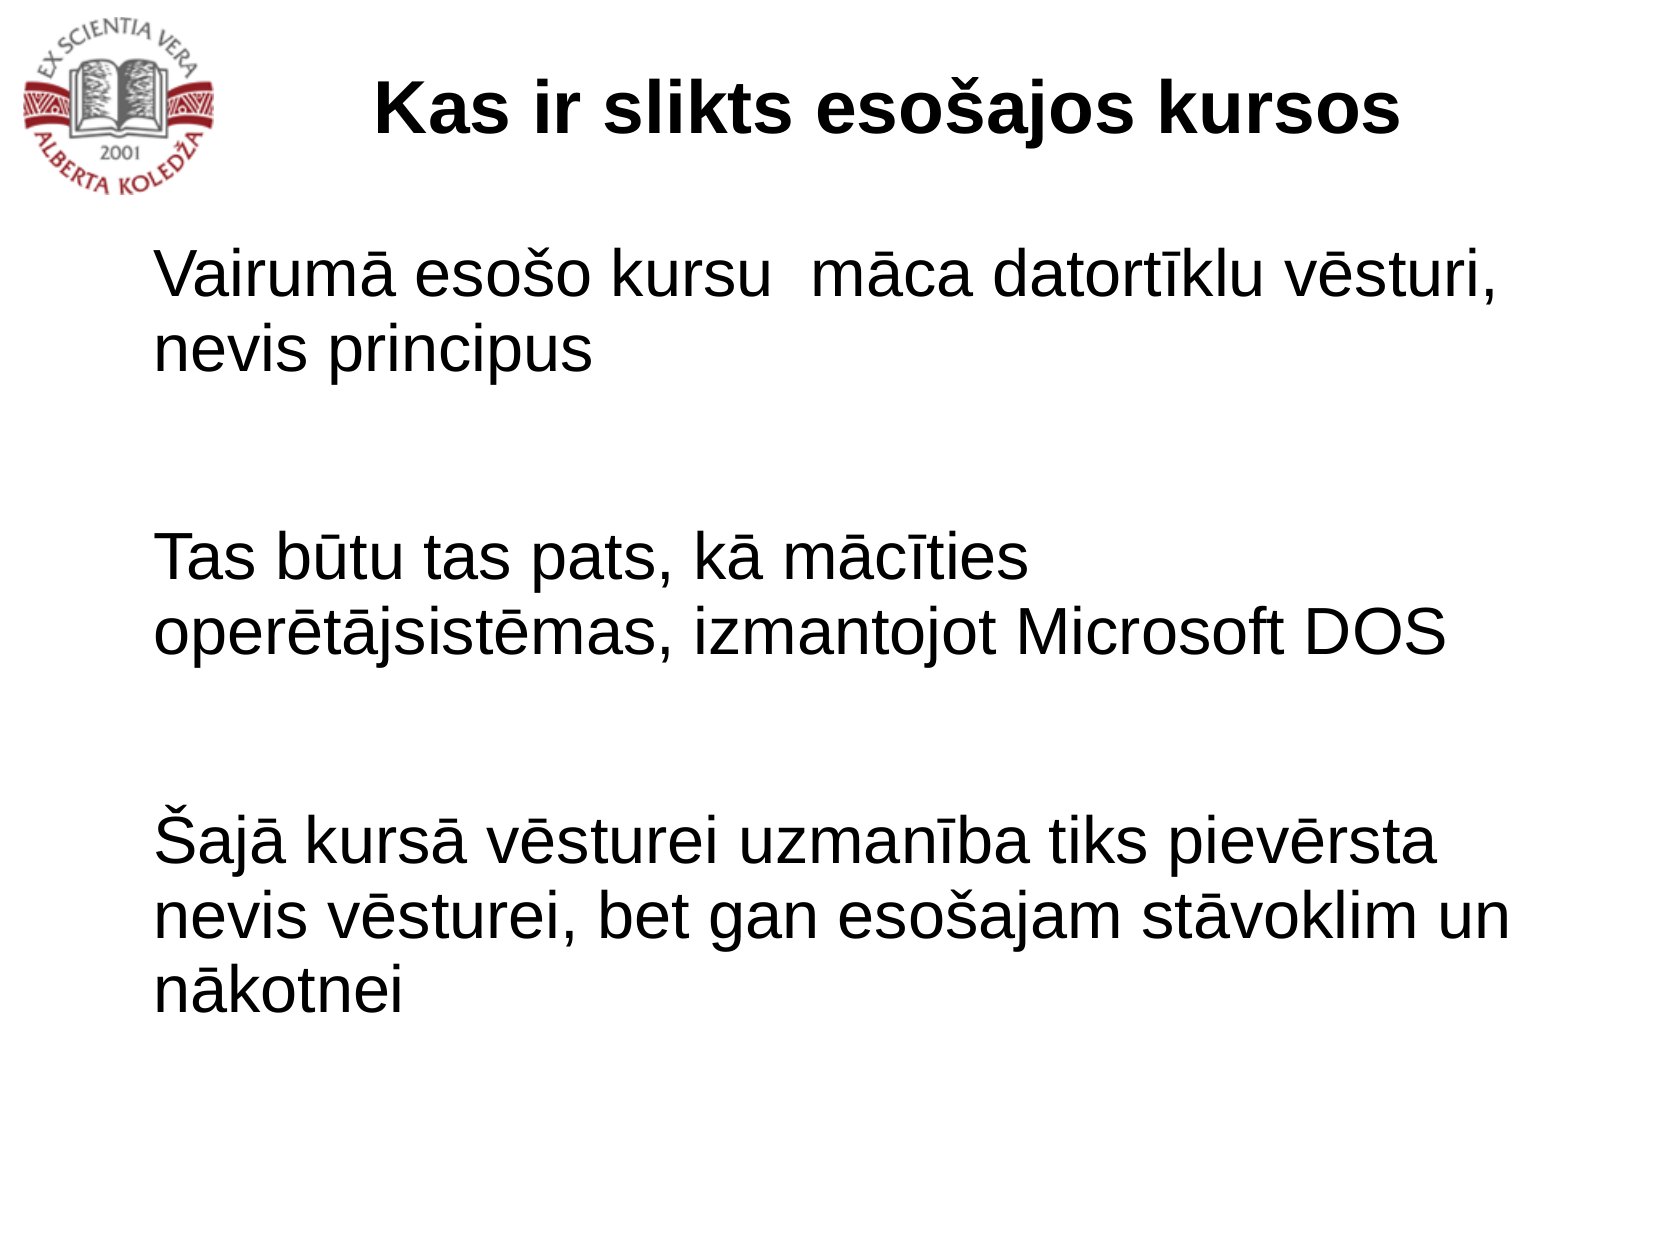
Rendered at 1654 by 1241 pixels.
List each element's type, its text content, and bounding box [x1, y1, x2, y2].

list Vairumā esošo kursu māca datortīklu vēsturi, nevis principus Tas būtu tas pats, kā mācīties operētājsistēmas, izmantojot Microsoft DOS Šajā kursā vēsturei uzmanība tiks pievērsta nevis vēsturei, bet gan esošajam stāvoklim un nākotnei [82, 236, 1569, 1107]
title Kas ir slikts esošajos kursos [206, 49, 1571, 166]
picture [23, 17, 214, 195]
